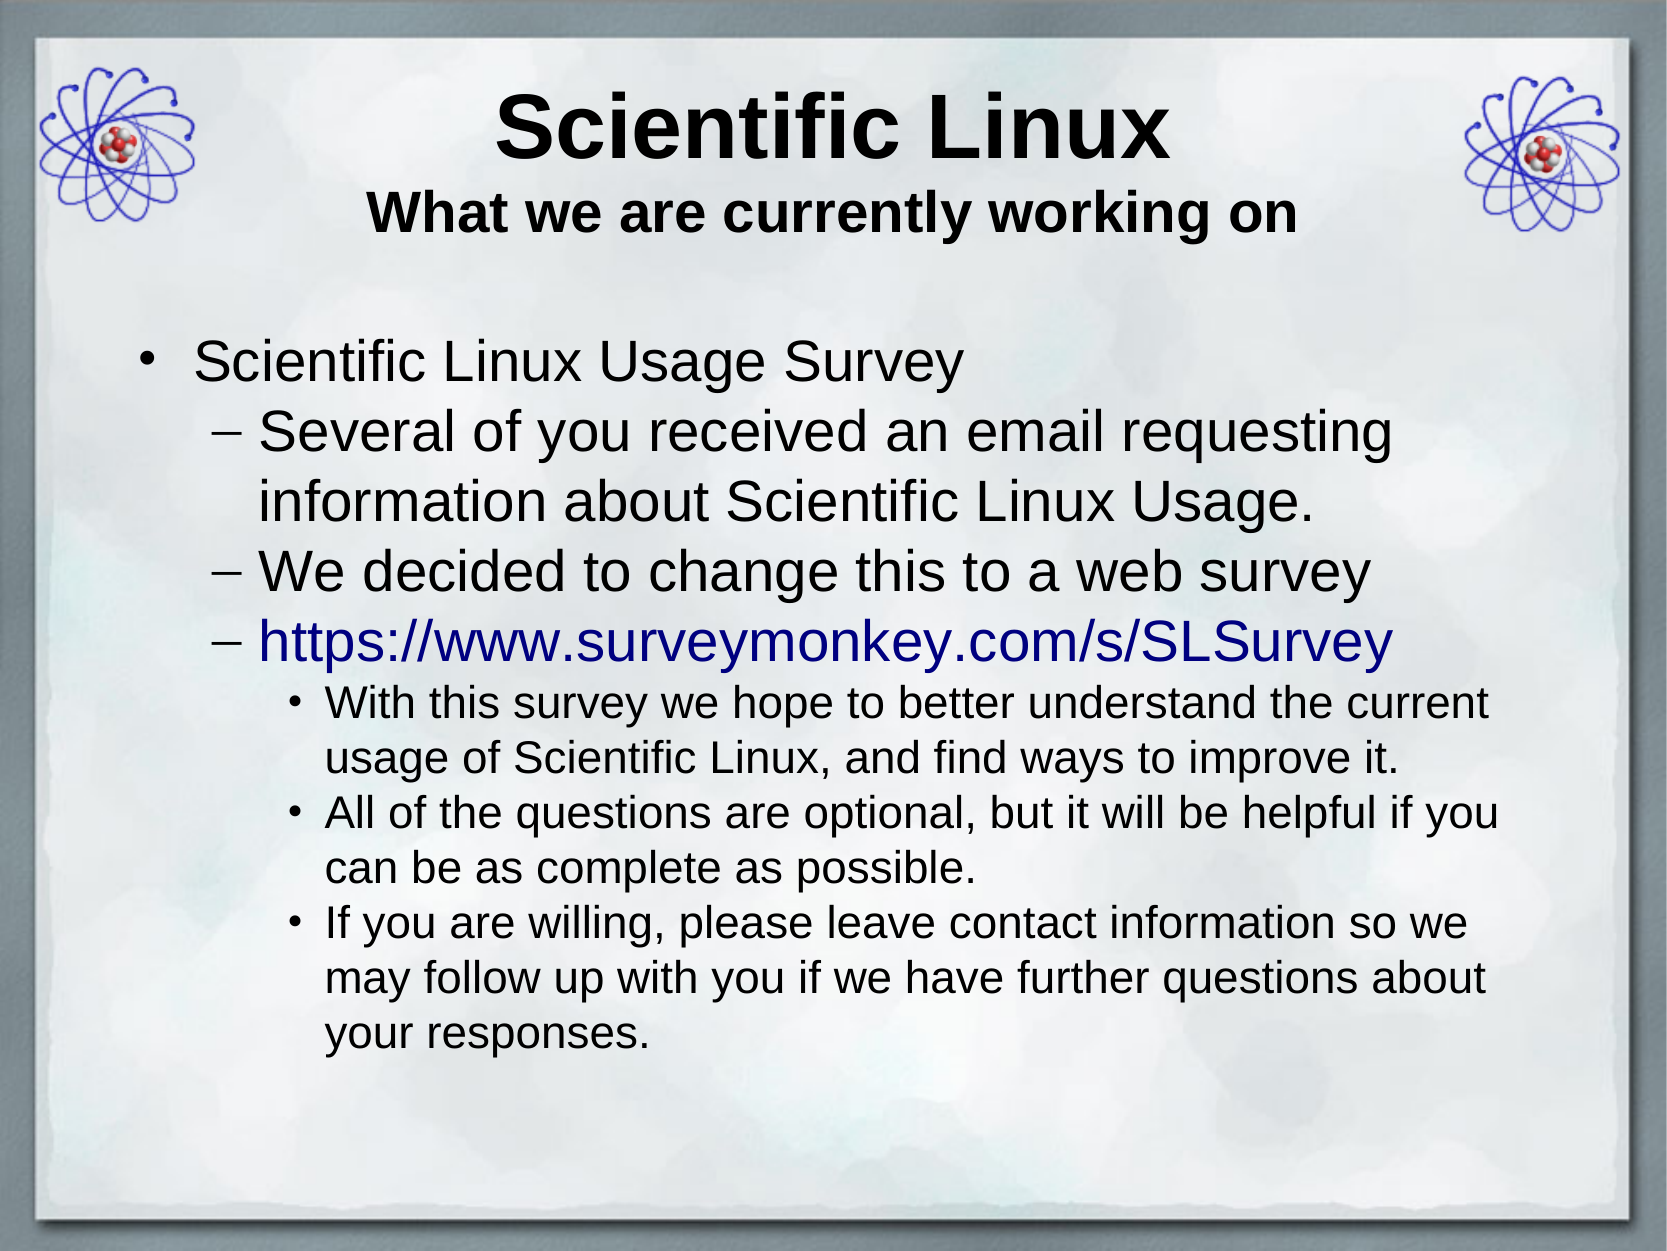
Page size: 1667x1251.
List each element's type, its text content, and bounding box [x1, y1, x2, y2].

text_box Scientific Linux Usage Survey Several of you received an email requesting information about Scientific Linux Usage. We decided to change this to a web survey https://www.surveymonkey.com/s/SLSurvey With this survey we hope to better understand the current usage of Scientific Linux, and find ways to improve it. All of the questions are optional, but it will be helpful if you can be as complete as possible. If you are willing, please leave contact information so we may follow up with you if we have further questions about your responses. [122, 315, 1575, 1121]
title Scientific Linux What we are currently working on [289, 75, 1378, 246]
picture [0, 0, 1667, 1251]
